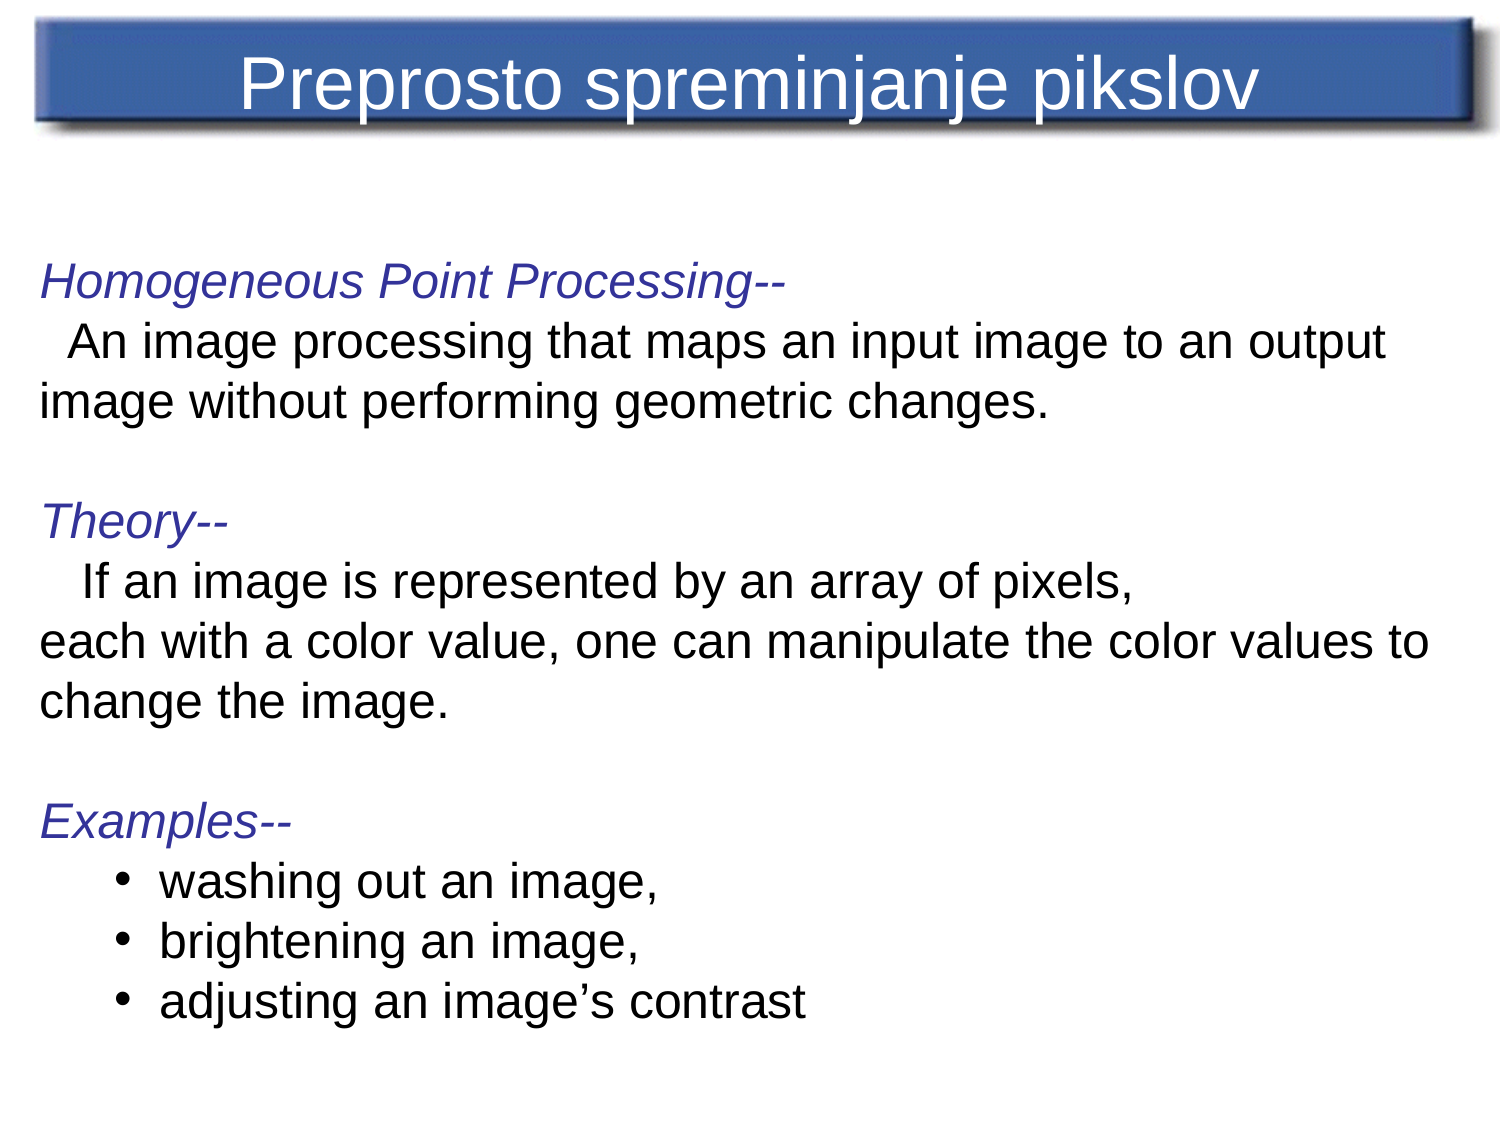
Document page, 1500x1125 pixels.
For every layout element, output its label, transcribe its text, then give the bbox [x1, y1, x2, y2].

title Preprosto spreminjanje pikslov [75, 26, 1426, 133]
picture [33, 14, 1500, 141]
text_box Homogeneous Point Processing-- An image processing that maps an input image to an output image without performing geometric changes. Theory-- If an image is represented by an array of pixels, each with a color value, one can manipulate the color values to change the image. Examples-- washing out an image, brightening an image, adjusting an image’s contrast [24, 240, 1455, 1037]
